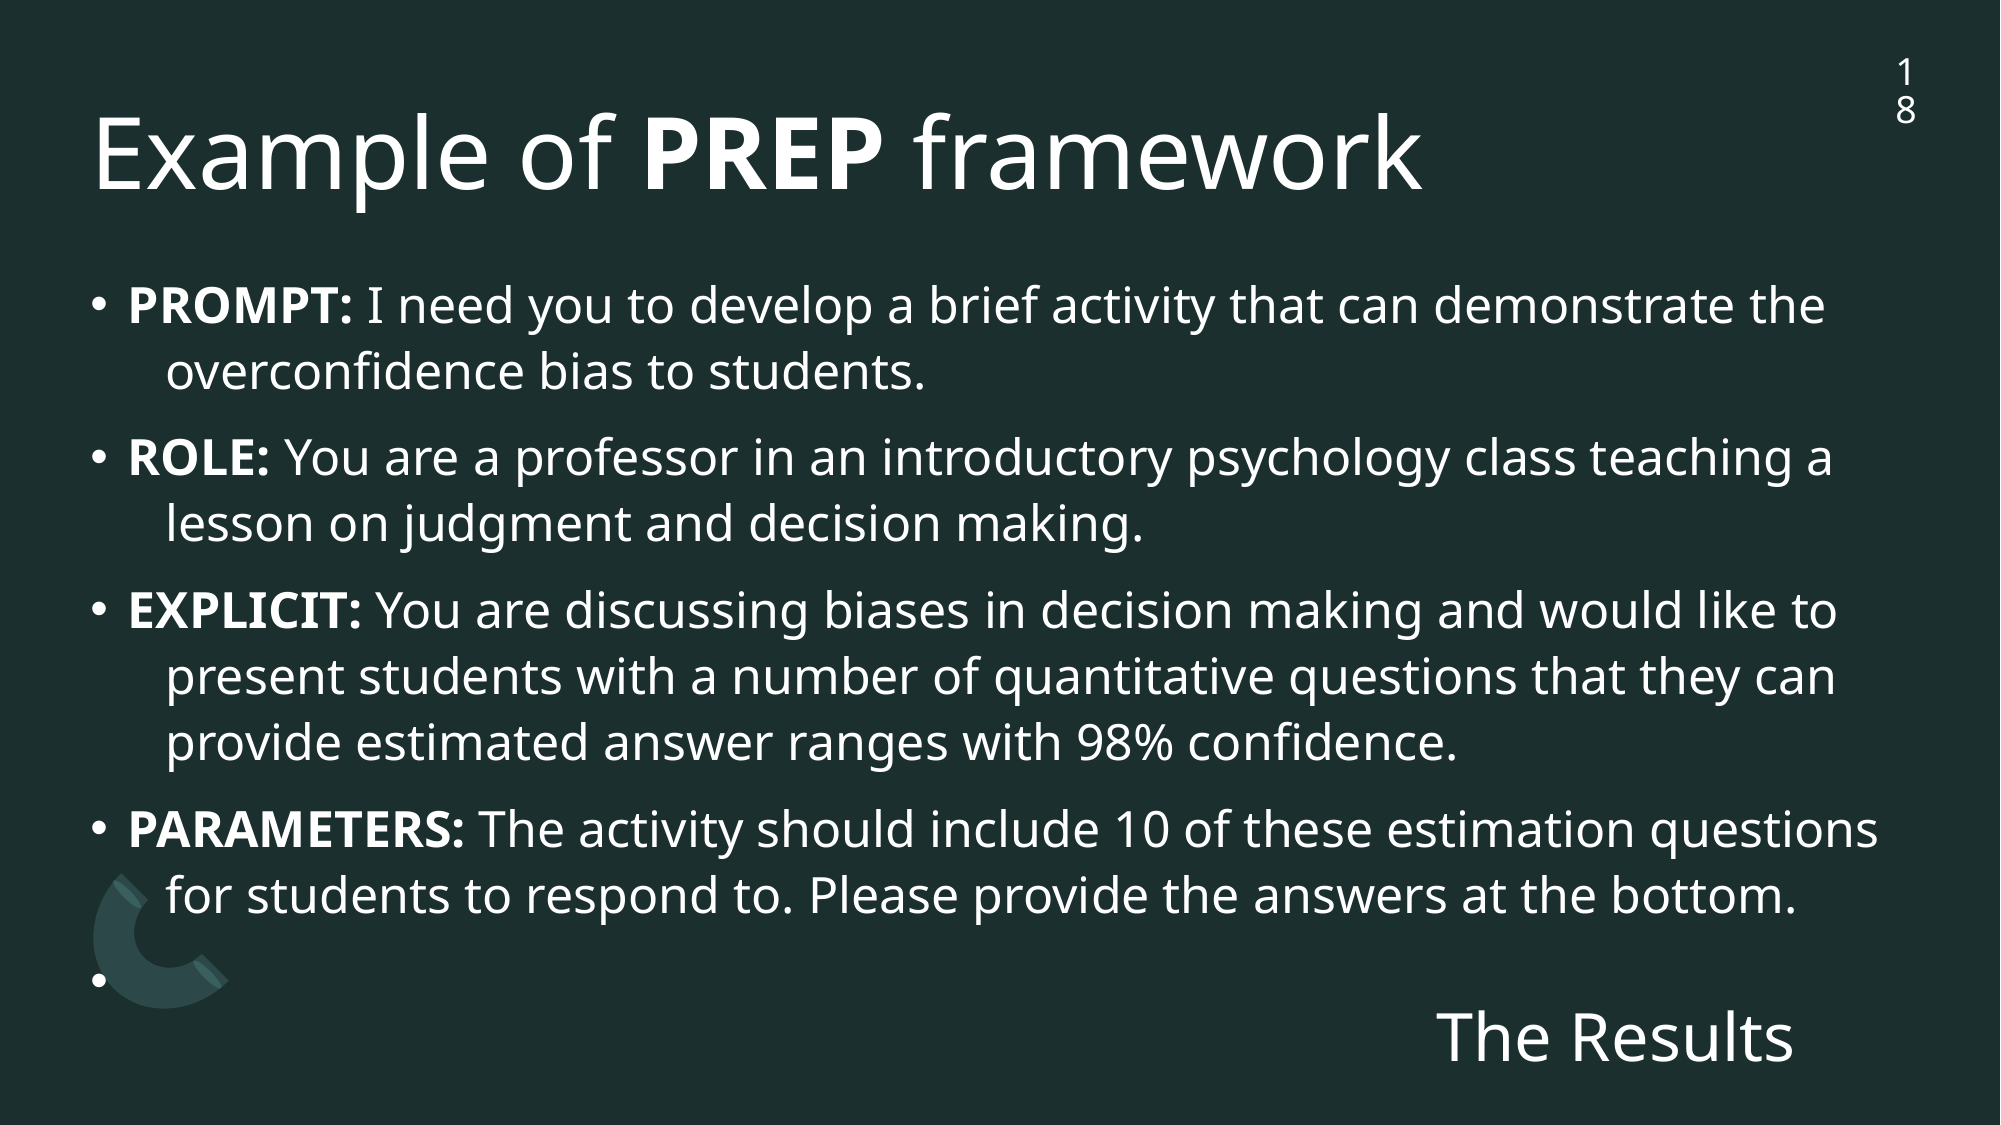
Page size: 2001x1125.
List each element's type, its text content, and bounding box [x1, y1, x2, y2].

text_box The Results [1421, 986, 1951, 1083]
list PROMPT: I need you to develop a brief activity that can demonstrate the overconfidence bias to students. ROLE: You are a professor in an introductory psychology class teaching a lesson on judgment and decision making. EXPLICIT: You are discussing biases in decision making and would like to present students with a number of quantitative questions that they can provide estimated answer ranges with 98% confidence. PARAMETERS: The activity should include 10 of these estimation questions for students to respond to. Please provide the answers at the bottom. [90, 267, 1910, 1000]
text_box 18 [1880, 40, 1951, 102]
title Example of PREP framework [90, 90, 1910, 267]
